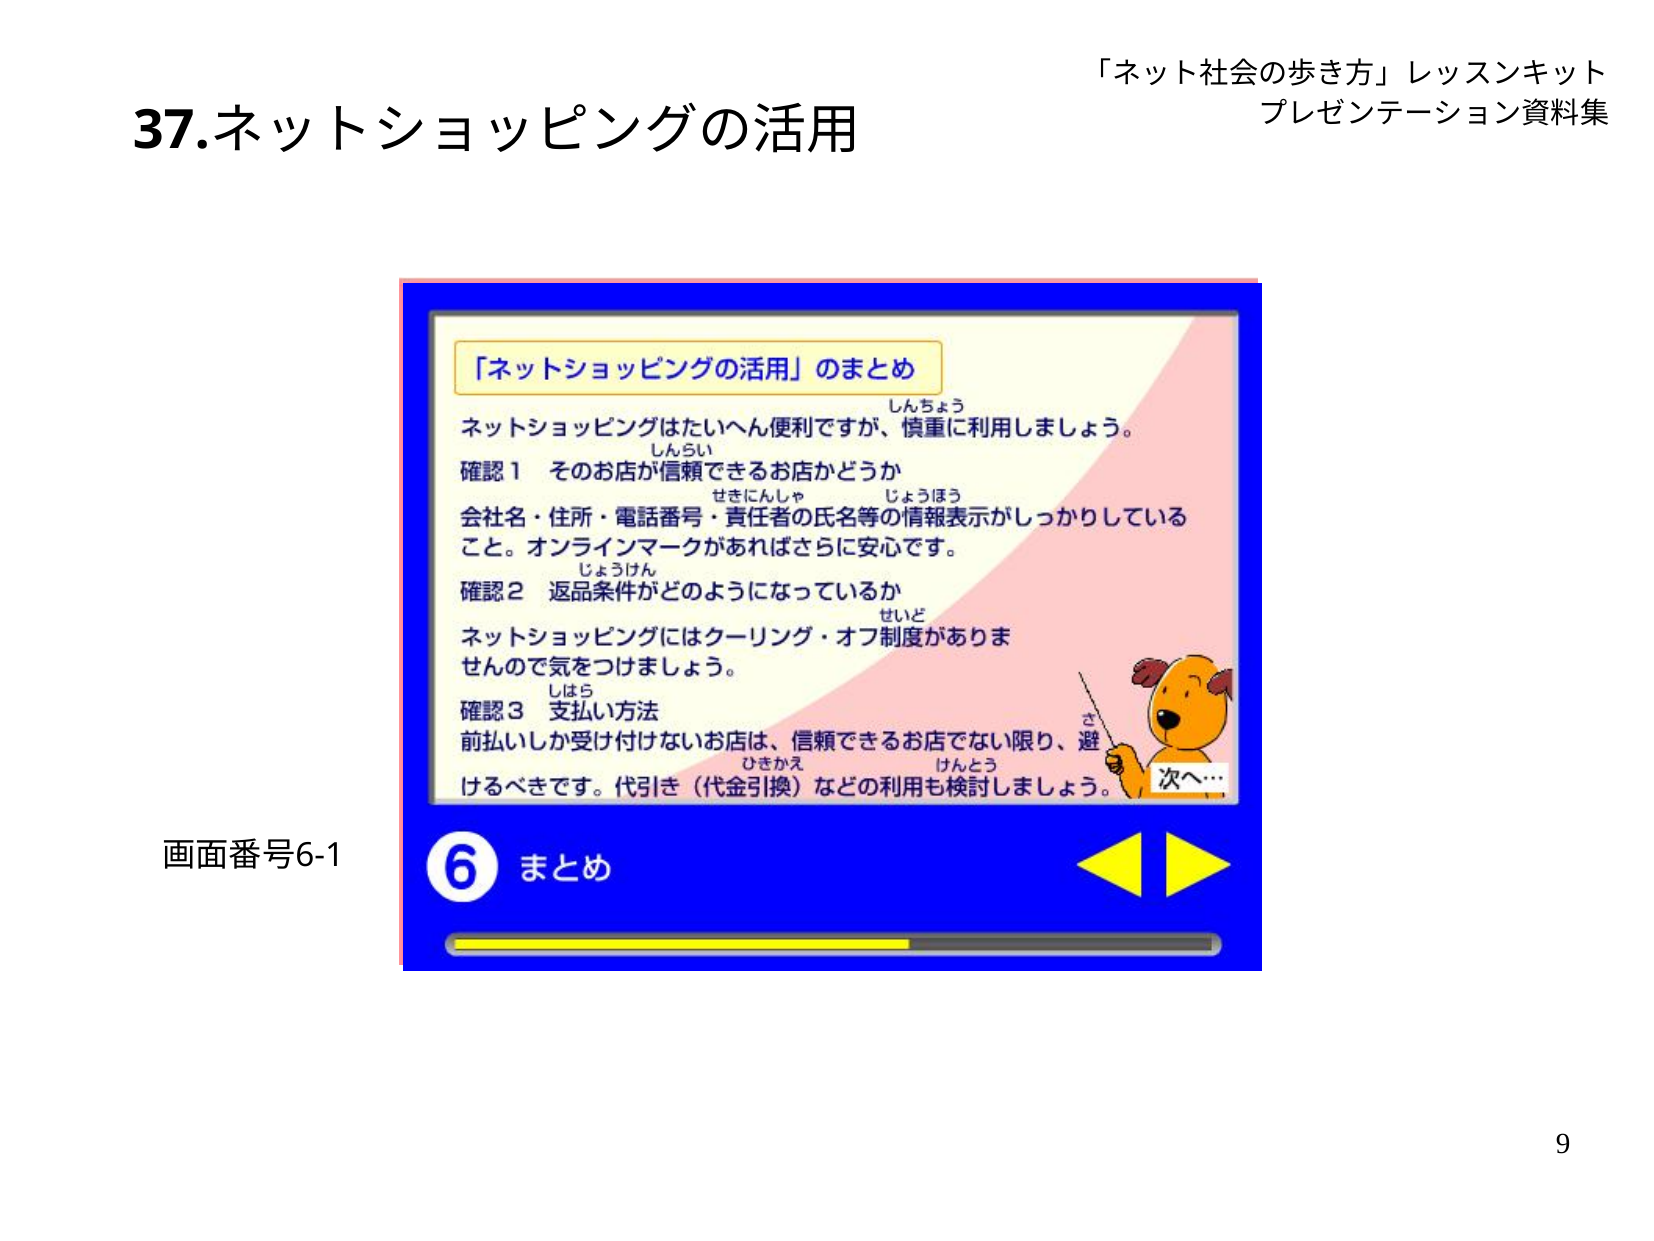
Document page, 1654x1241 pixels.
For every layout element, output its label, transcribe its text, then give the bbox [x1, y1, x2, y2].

text_box 37.ネットショッピングの活用 [118, 88, 1241, 169]
text_box 「ネット社会の歩き方」レッスンキット プレゼンテーション資料集 [1062, 44, 1625, 139]
text_box 画面番号6-1 [147, 826, 384, 882]
picture [399, 277, 1262, 971]
